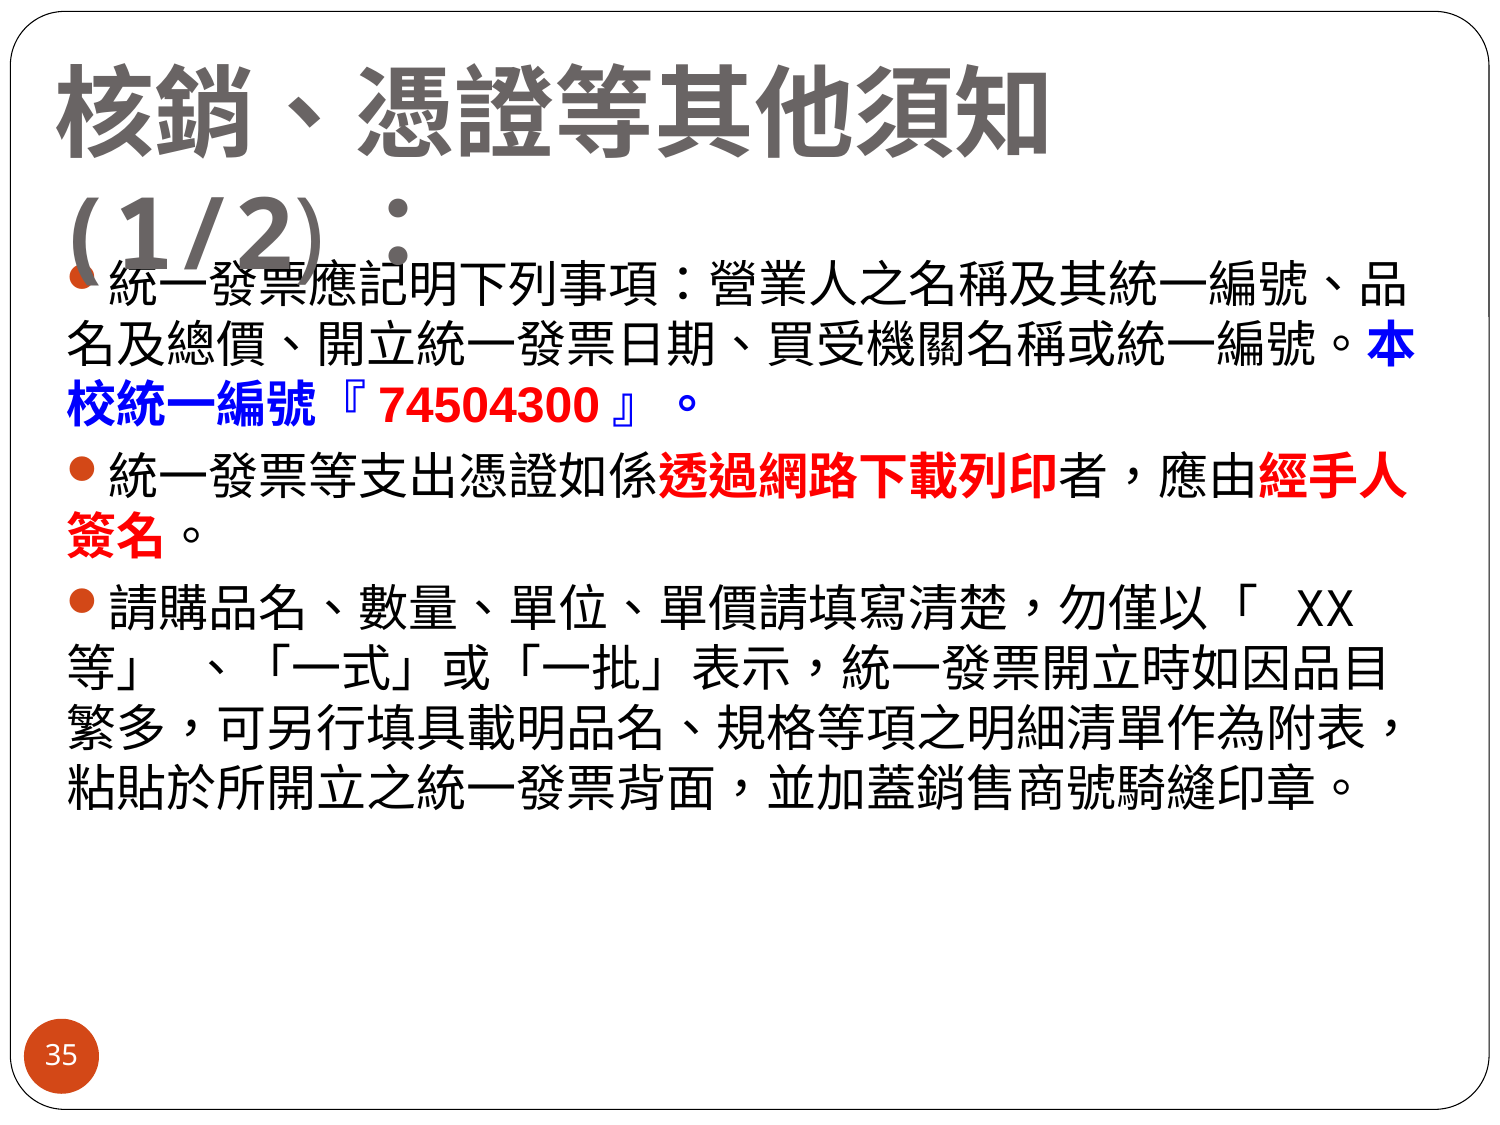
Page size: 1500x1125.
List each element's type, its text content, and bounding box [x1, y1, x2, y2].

text_box [23, 1018, 99, 1094]
text_box 核銷、憑證等其他須知(1/2)： [46, 35, 1400, 223]
text_box 統一發票應記明下列事項：營業人之名稱及其統一編號、品名及總價、開立統一發票日期、買受機關名稱或統一編號。本校統一編號『74504300』。 統一發票等支出憑證如係透過網路下載列印者，應由經手人簽名。 請購品名、數量、單位、單價請填寫清楚，勿僅以「 XX 等」 、「一式」或「一批」表示，統一發票開立時如因品目繁多，可另行填具載明品名、規格等項之明細清單作為附表，粘貼於所開立之統一發票背面，並加蓋銷售商號騎縫印章。 [58, 237, 1426, 1067]
